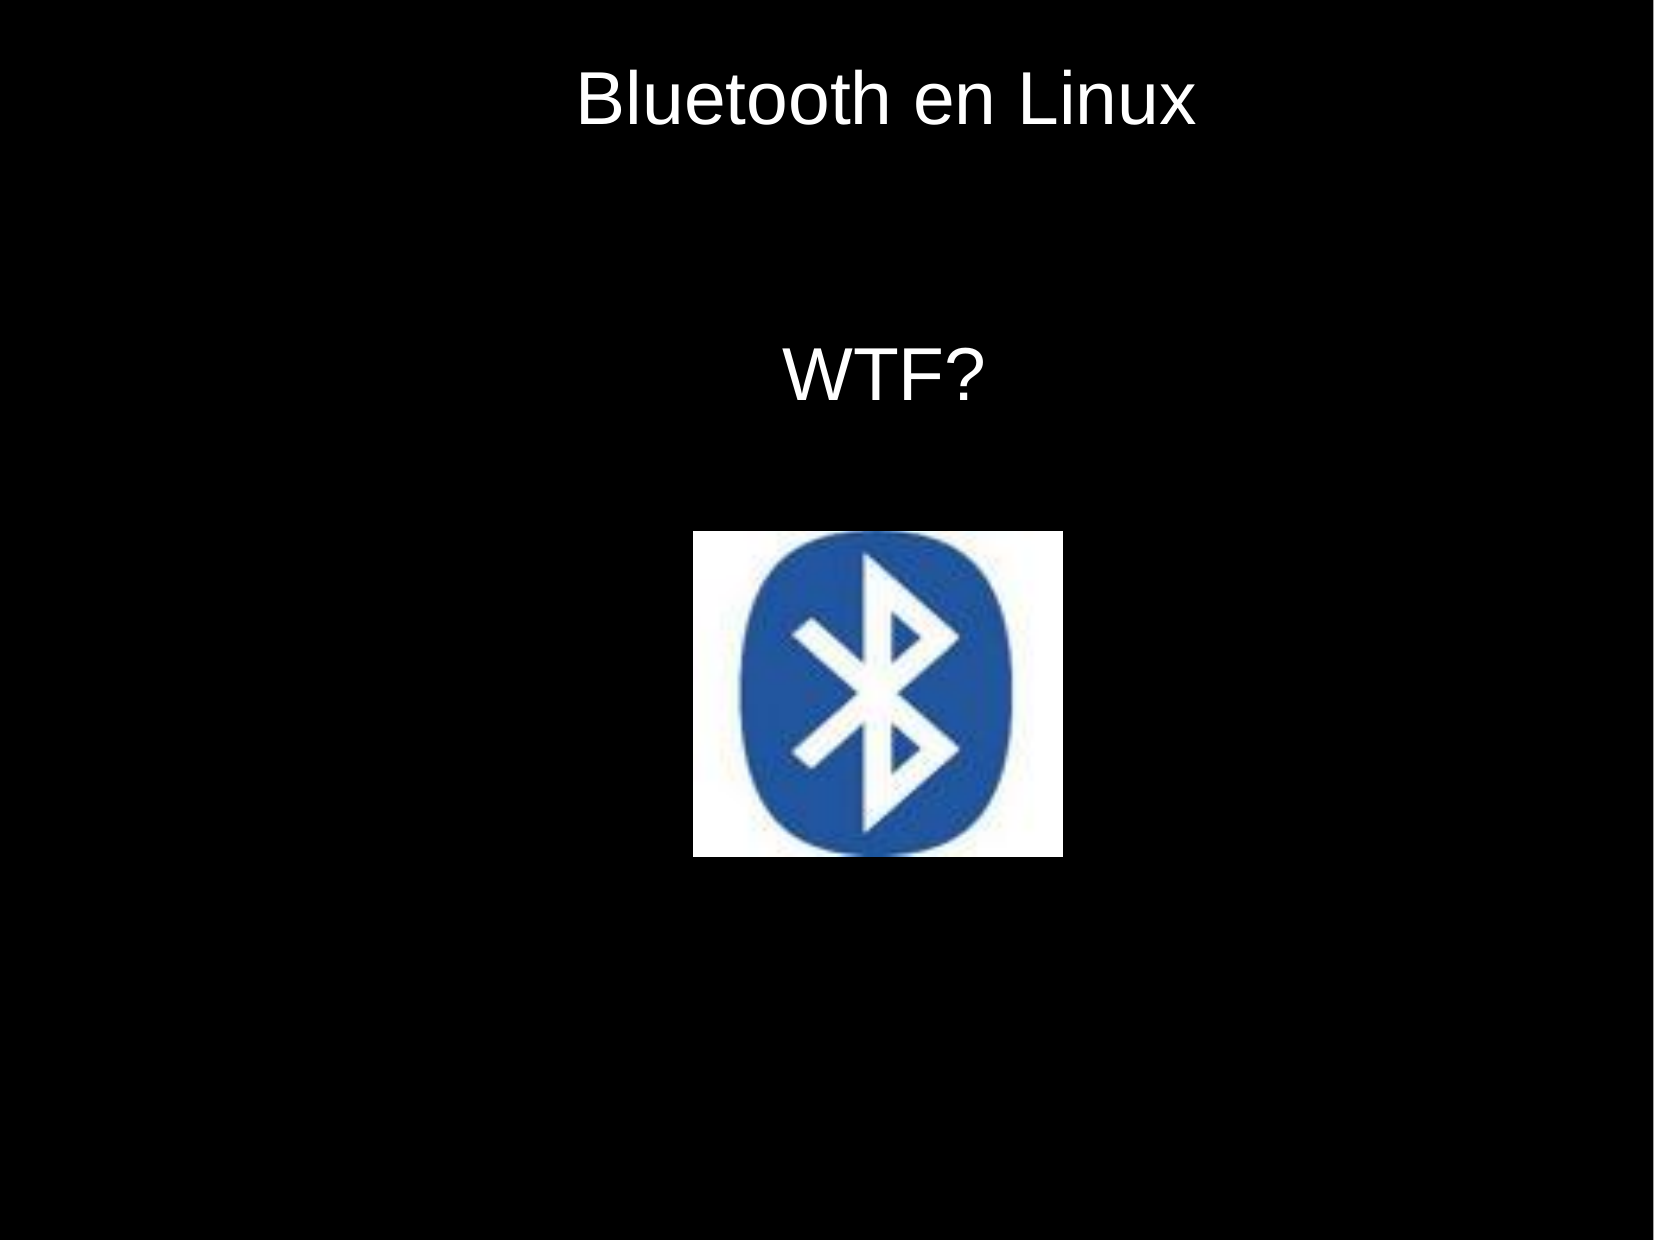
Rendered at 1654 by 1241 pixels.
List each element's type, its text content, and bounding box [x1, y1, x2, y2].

picture [693, 531, 1063, 857]
text_box WTF? [767, 324, 1002, 424]
text_box Bluetooth en Linux [561, 48, 1213, 148]
